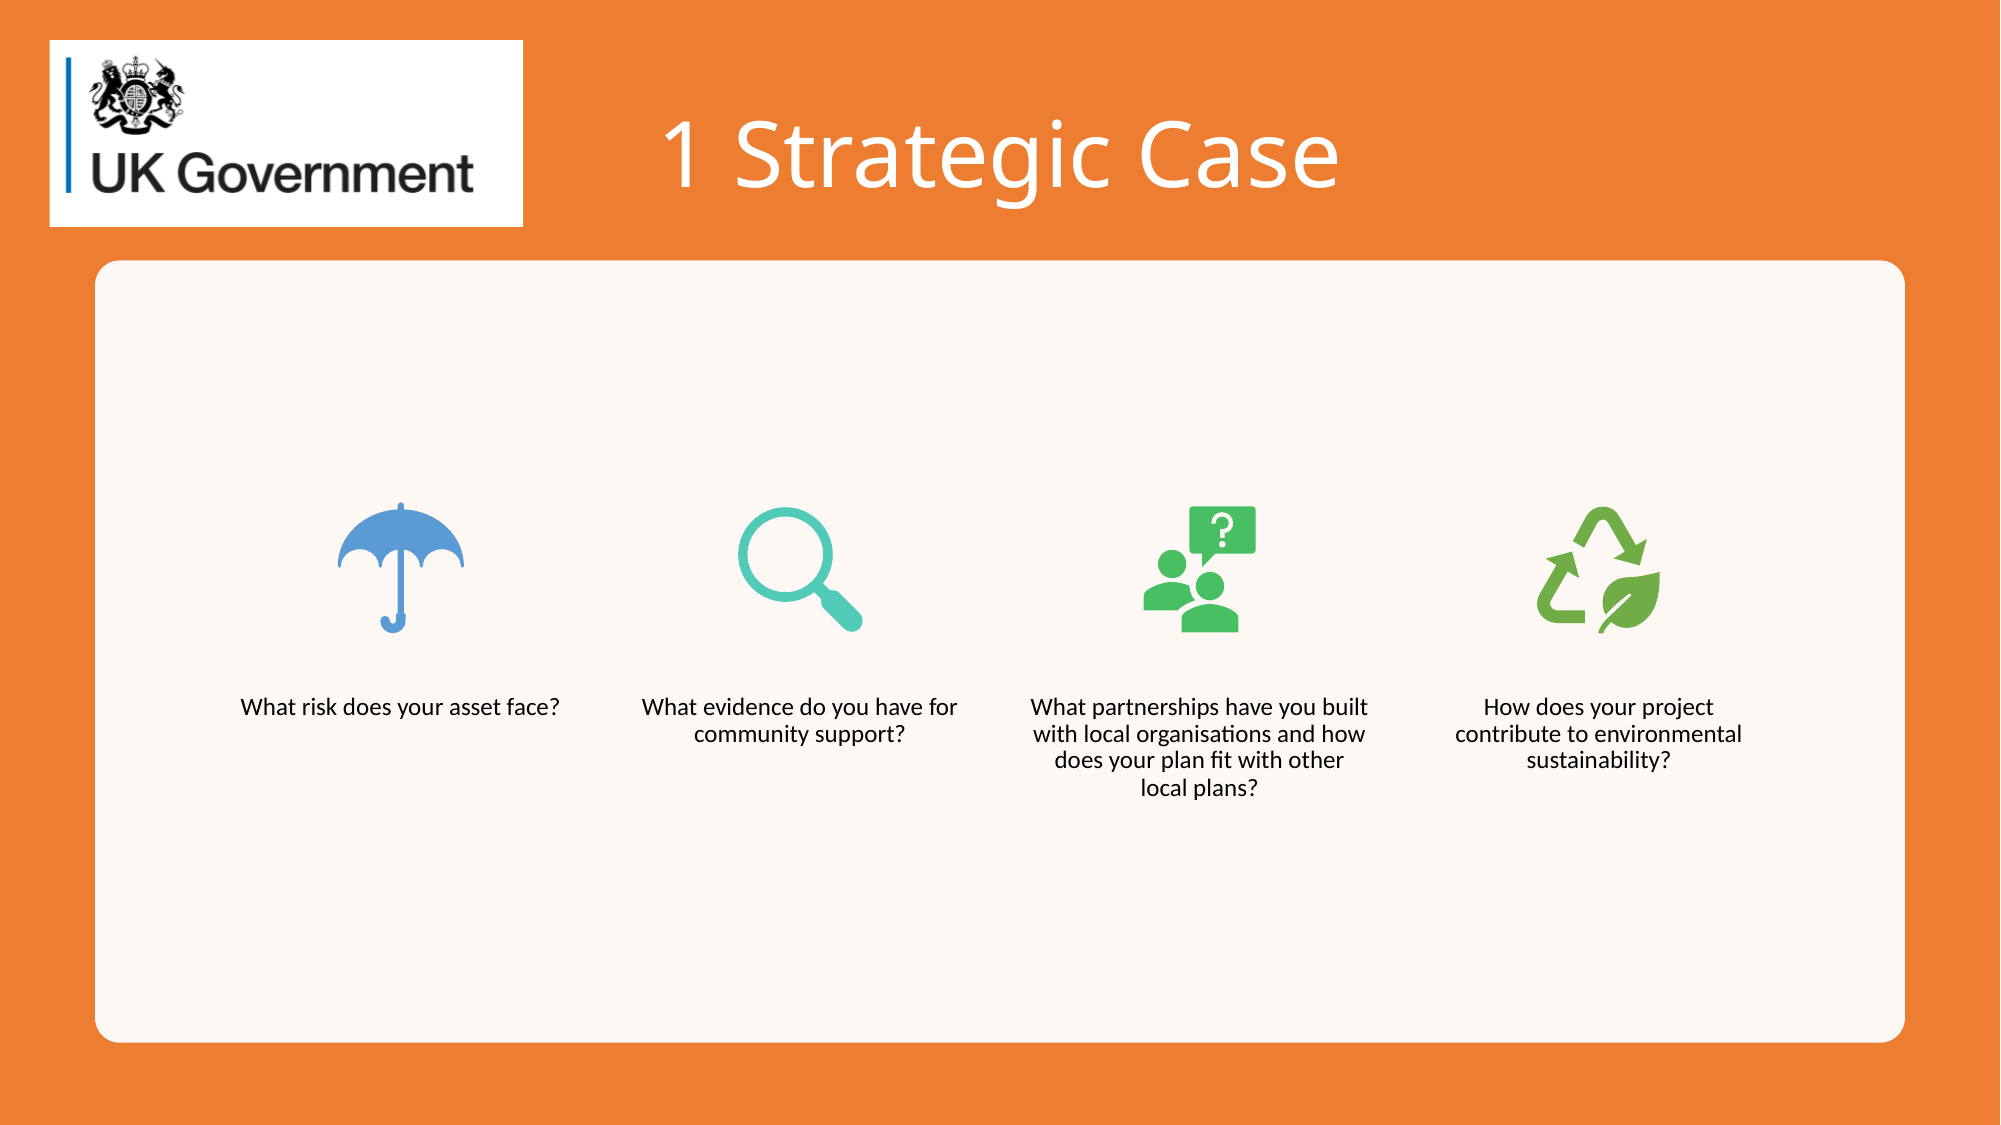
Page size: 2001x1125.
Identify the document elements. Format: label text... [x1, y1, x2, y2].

text_box What risk does your asset face? [230, 693, 571, 812]
text_box [0, 0, 2000, 1125]
text_box What partnerships have you built with local organisations and how does your plan fit with other local plans? [1029, 693, 1370, 812]
text_box How does your project contribute to environmental sustainability? [1429, 693, 1770, 812]
picture [49, 40, 524, 227]
text_box What evidence do you have for community support? [630, 693, 971, 812]
title 1 Strategic Case [137, 75, 1863, 241]
